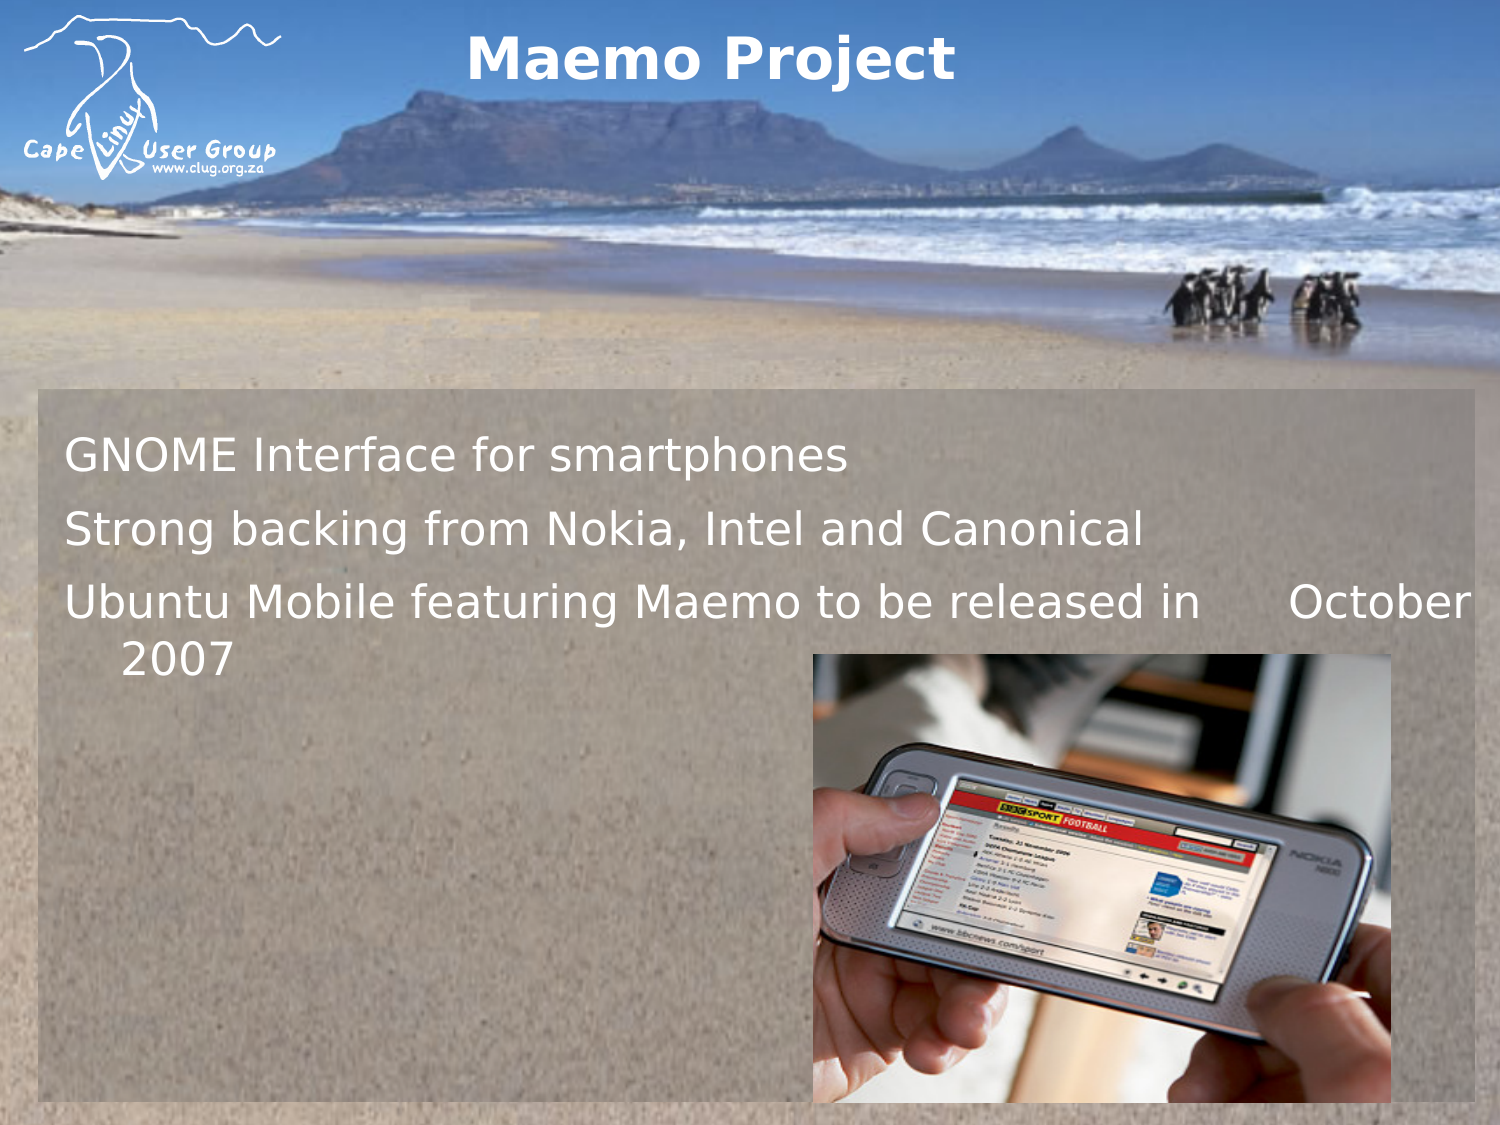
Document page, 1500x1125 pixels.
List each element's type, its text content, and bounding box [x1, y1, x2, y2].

list GNOME Interface for smartphones Strong backing from Nokia, Intel and Canonical Ubuntu Mobile featuring Maemo to be released in October 2007 [64, 425, 1476, 1109]
picture [0, 0, 1500, 1125]
title Maemo Project [465, 0, 1484, 115]
